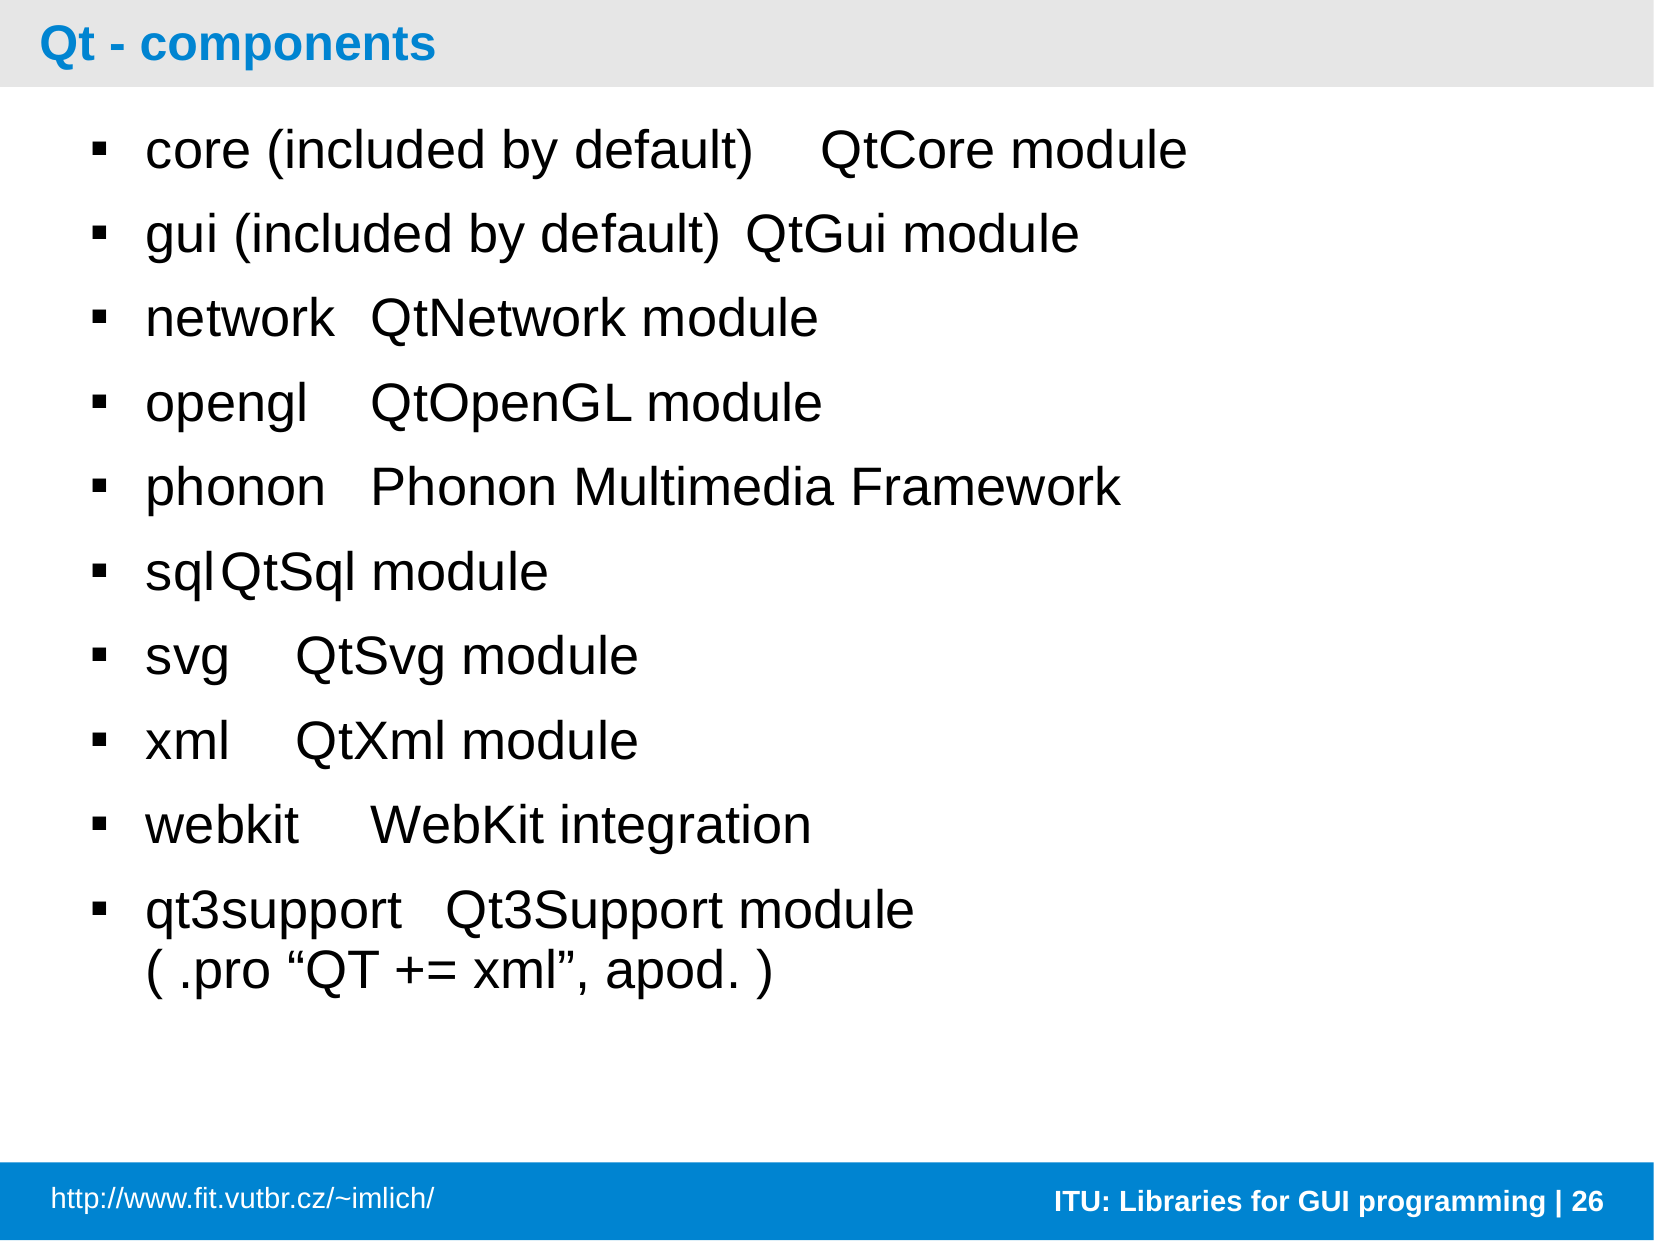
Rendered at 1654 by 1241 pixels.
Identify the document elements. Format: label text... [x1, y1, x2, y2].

list core (included by default) QtCore module gui (included by default) QtGui module network QtNetwork module opengl QtOpenGL module phonon Phonon Multimedia Framework sql QtSql module svg QtSvg module xml QtXml module webkit WebKit integration qt3support Qt3Support module ( .pro “QT += xml”, apod. ) [75, 119, 1564, 1111]
title Qt - components [39, 11, 1615, 76]
